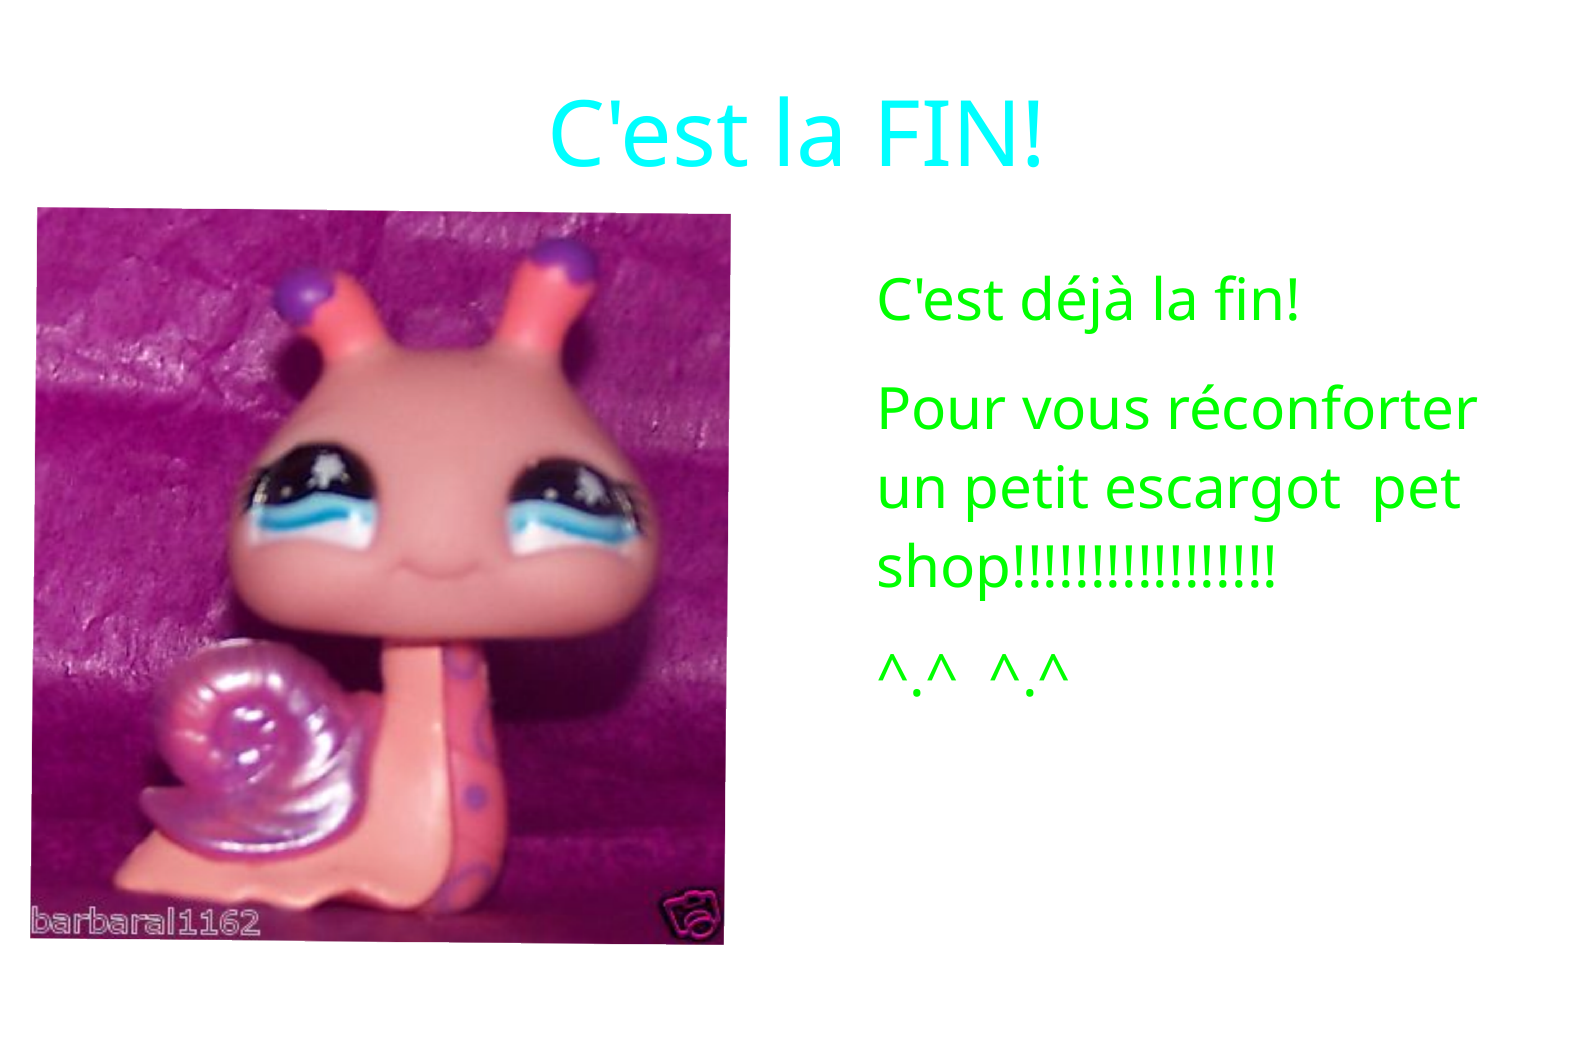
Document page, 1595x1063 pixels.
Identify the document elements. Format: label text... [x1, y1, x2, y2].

picture [29, 206, 731, 945]
title C'est la FIN! [79, 13, 1515, 249]
list C'est déjà la fin! Pour vous réconforter un petit escargot pet shop!!!!!!!!!!!!!!!!! ^.^ ^.^ [805, 258, 1506, 1063]
